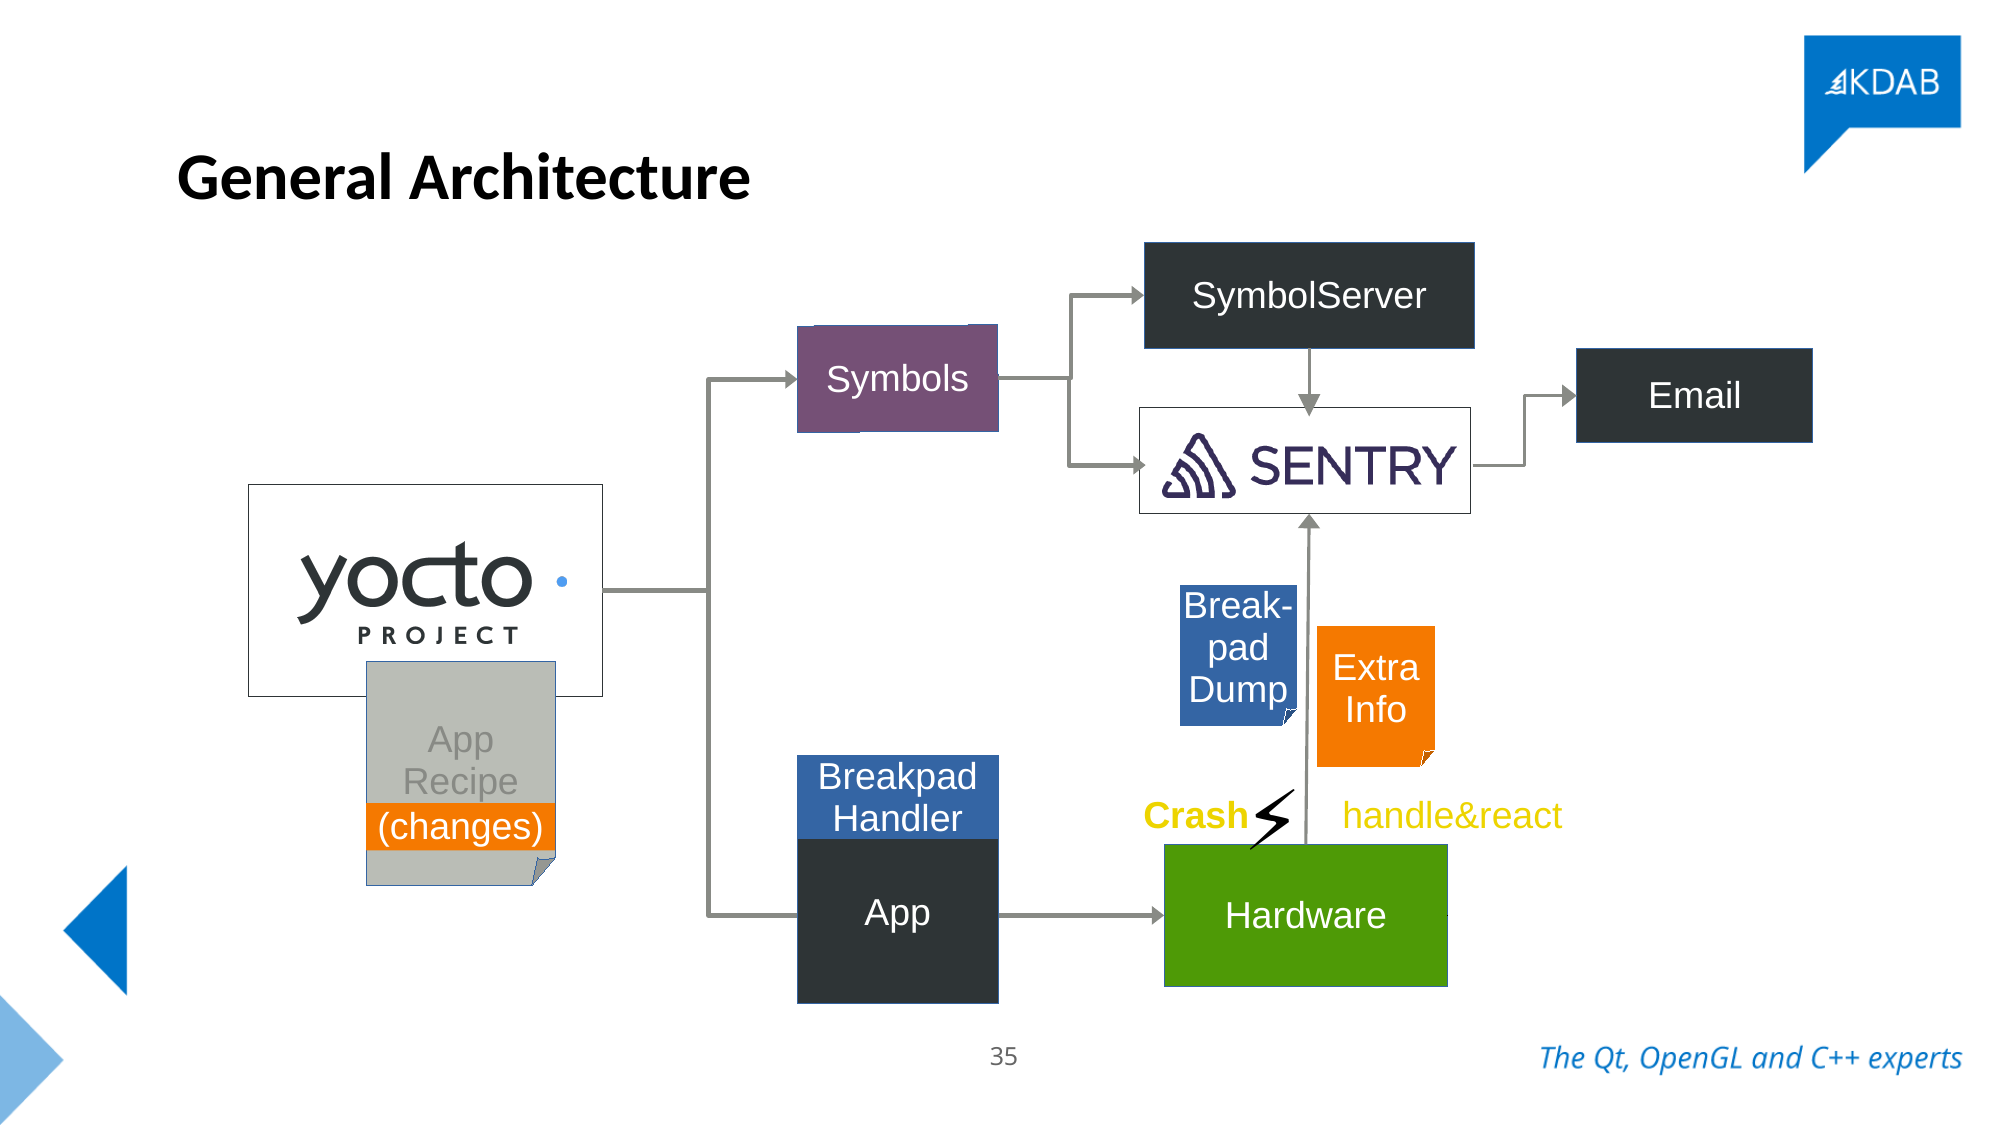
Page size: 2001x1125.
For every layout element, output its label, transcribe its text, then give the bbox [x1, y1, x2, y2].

text_box App Recipe [366, 851, 556, 886]
text_box Breakpad Handler [797, 755, 999, 839]
text_box handle&react [1316, 787, 1695, 886]
text_box [1139, 467, 1145, 514]
text_box Symbols [797, 324, 999, 433]
text_box Extra Info [1316, 625, 1436, 768]
text_box App [797, 839, 999, 1004]
title General Architecture [177, 129, 1871, 237]
text_box Email [1576, 348, 1813, 443]
text_box [1139, 407, 1308, 463]
text_box App Recipe [366, 661, 556, 803]
text_box [1310, 407, 1471, 416]
picture [0, 0, 2001, 1125]
text_box Yocto [248, 484, 603, 697]
text_box Crash [1128, 787, 1306, 858]
text_box SymbolServer [1144, 242, 1475, 349]
text_box Break- pad Dump [1179, 584, 1298, 727]
text_box (changes) [366, 803, 556, 851]
text_box ⚡ [1228, 767, 1441, 876]
text_box Hardware [1164, 858, 1448, 987]
